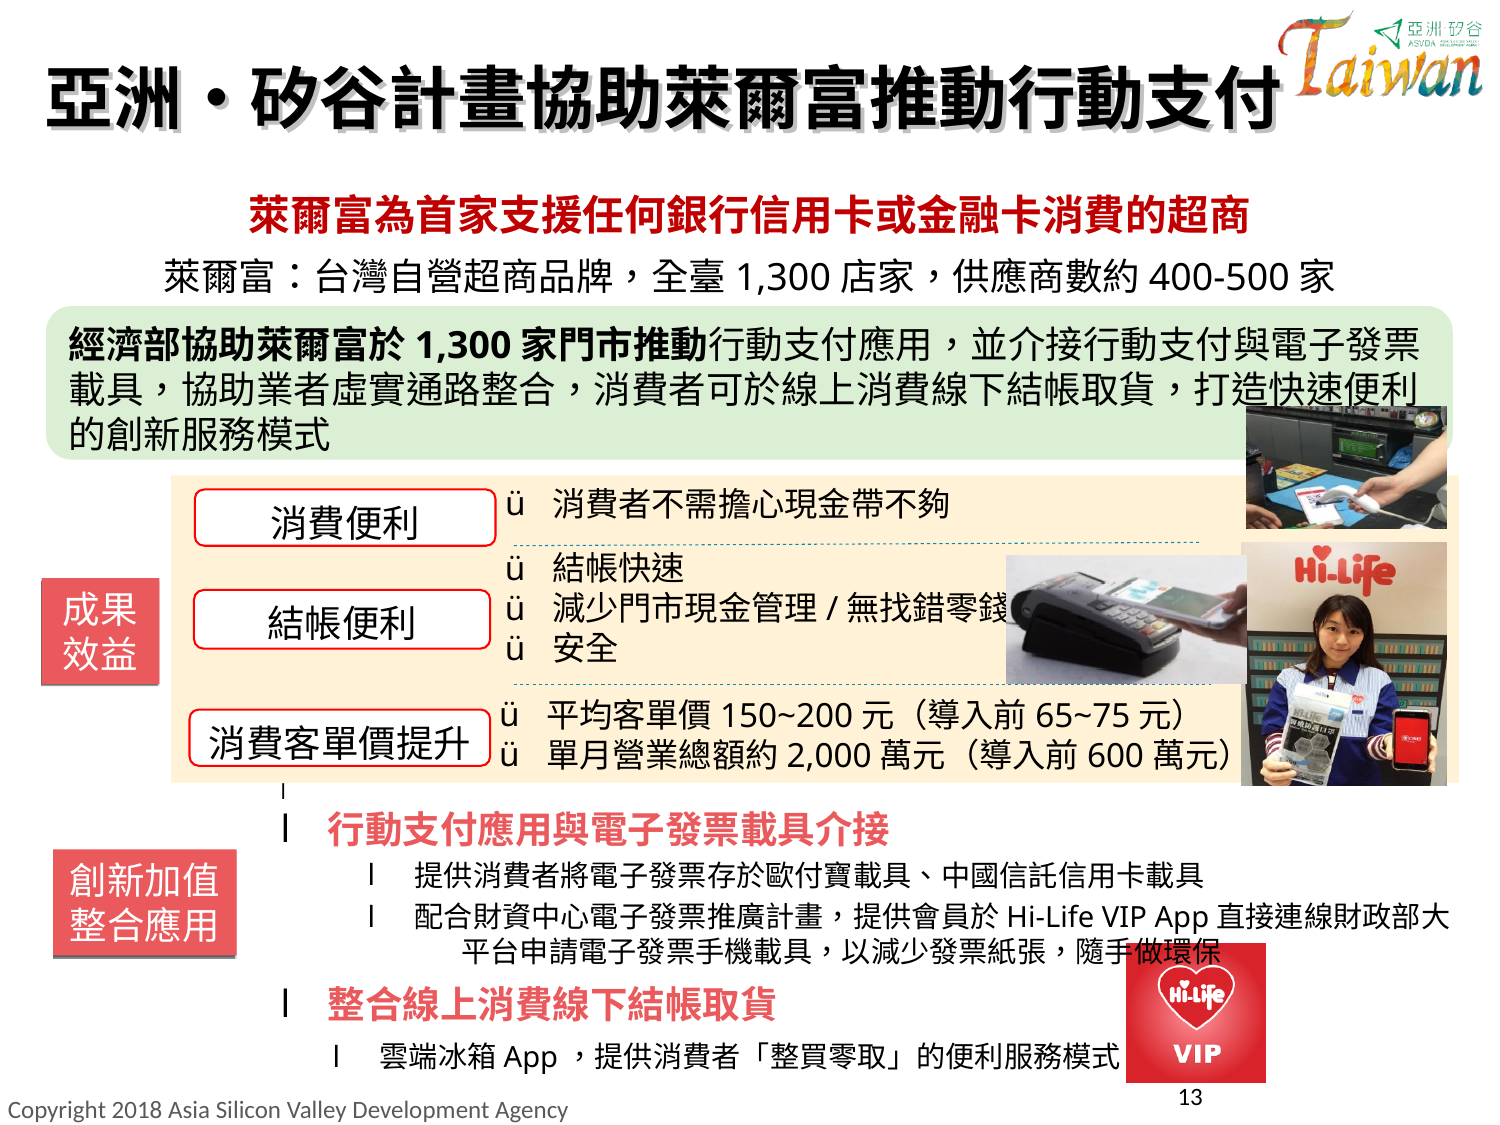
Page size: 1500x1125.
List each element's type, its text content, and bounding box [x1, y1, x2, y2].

text_box 萊爾富：台灣自營超商品牌，全臺1,300店家，供應商數約400-500家 [99, 245, 1401, 306]
text_box 消費者不需擔心現金帶不夠 [490, 475, 1301, 530]
text_box 消費客單價提升 [189, 709, 484, 766]
text_box 消費便利 [194, 489, 496, 546]
picture [1246, 406, 1447, 529]
text_box 行動支付應用與電子發票載具介接 提供消費者將電子發票存於歐付寶載具、中國信託信用卡載具 配合財資中心電子發票推廣計畫，提供會員於Hi-Life VIP App直接連線財政部大平台申請電子發票手機載具，以減少發票紙張，隨手做環保 整合線上消費線下結帳取貨 雲端冰箱App，提供消費者「整買零取」的便利服務模式 [266, 770, 1467, 1081]
text_box 平均客單價150~200元（導入前65~75元） 單月營業總額約2,000萬元（導入前600萬元） [484, 687, 1241, 770]
text_box [171, 475, 1241, 783]
text_box 結帳快速 減少門市現金管理/無找錯零錢 安全 [490, 540, 1397, 675]
picture [1006, 542, 1447, 786]
text_box 12 [1162, 1065, 1500, 1125]
text_box 亞洲・矽谷計畫協助萊爾富推動行動支付 [6, 26, 1321, 147]
text_box [495, 475, 1459, 770]
text_box 萊爾富為首家支援任何銀行信用卡或金融卡消費的超商 [143, 181, 1357, 247]
text_box 經濟部協助萊爾富於1,300家門市推動行動支付應用，並介接行動支付與電子發票載具，協助業者虛實通路整合，消費者可於線上消費線下結帳取貨，打造快速便利的創新服務模式 [46, 306, 1453, 460]
text_box 結帳便利 [193, 589, 490, 649]
text_box 成果 效益 [41, 578, 160, 685]
text_box 創新加值 整合應用 [53, 849, 237, 956]
